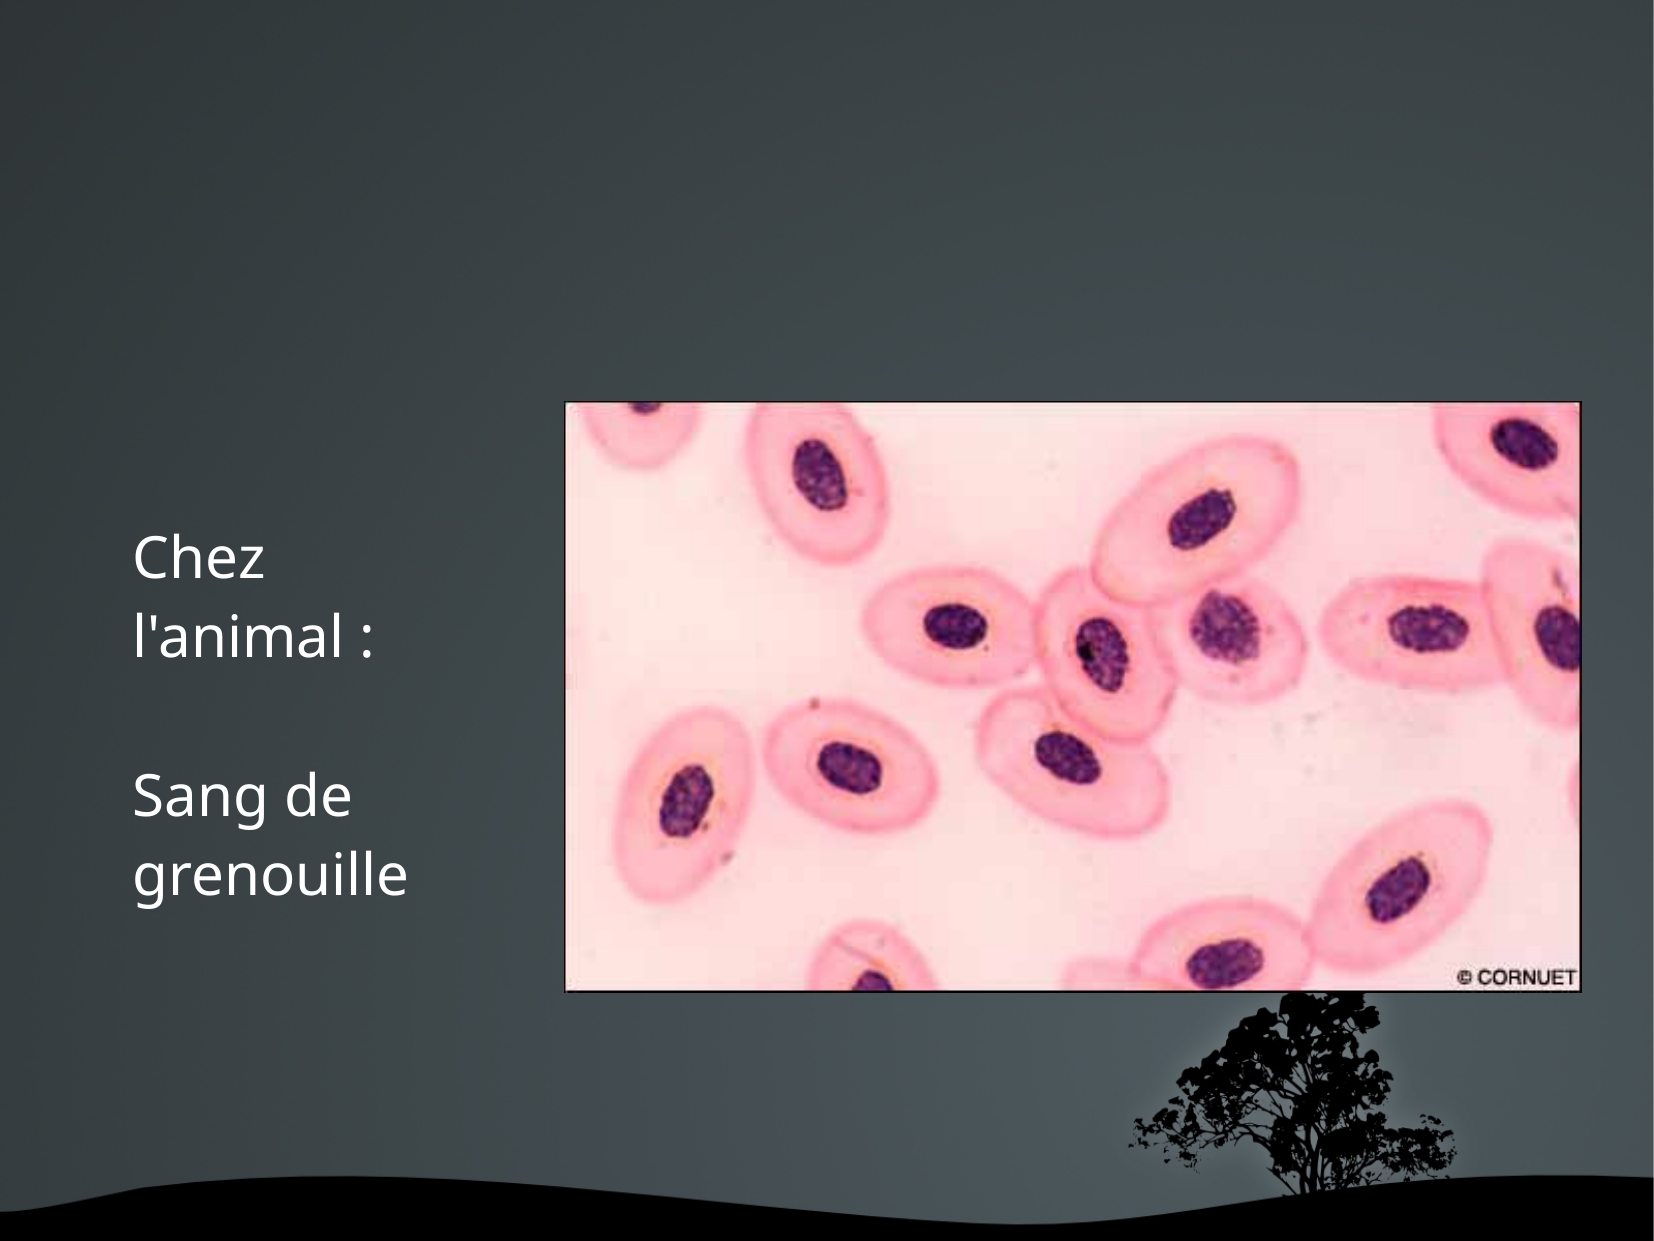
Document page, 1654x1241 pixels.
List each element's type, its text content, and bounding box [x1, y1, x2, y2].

list [88, 324, 1595, 502]
picture [0, 0, 1654, 1241]
text_box Chez l'animal : Sang de grenouille [118, 383, 532, 1078]
